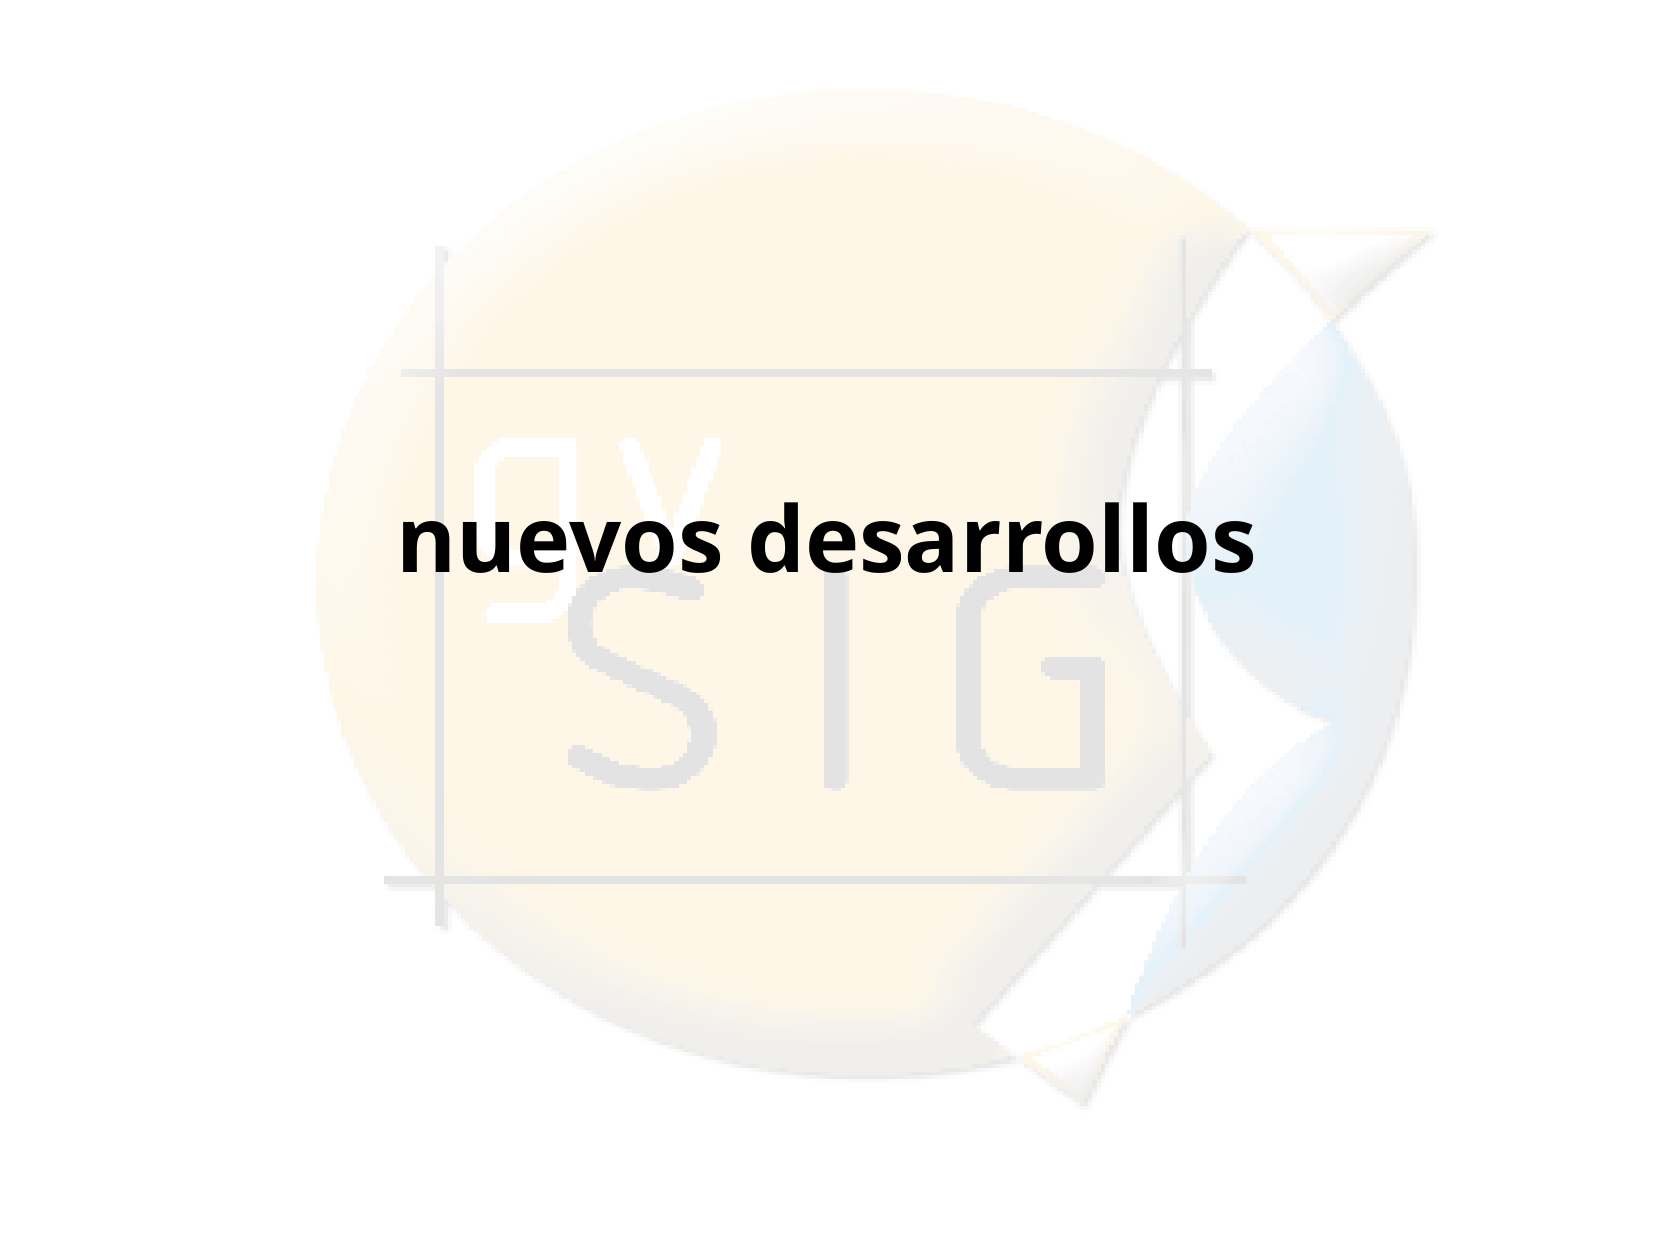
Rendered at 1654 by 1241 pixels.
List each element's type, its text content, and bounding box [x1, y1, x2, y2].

title nuevos desarrollos [82, 433, 1571, 641]
